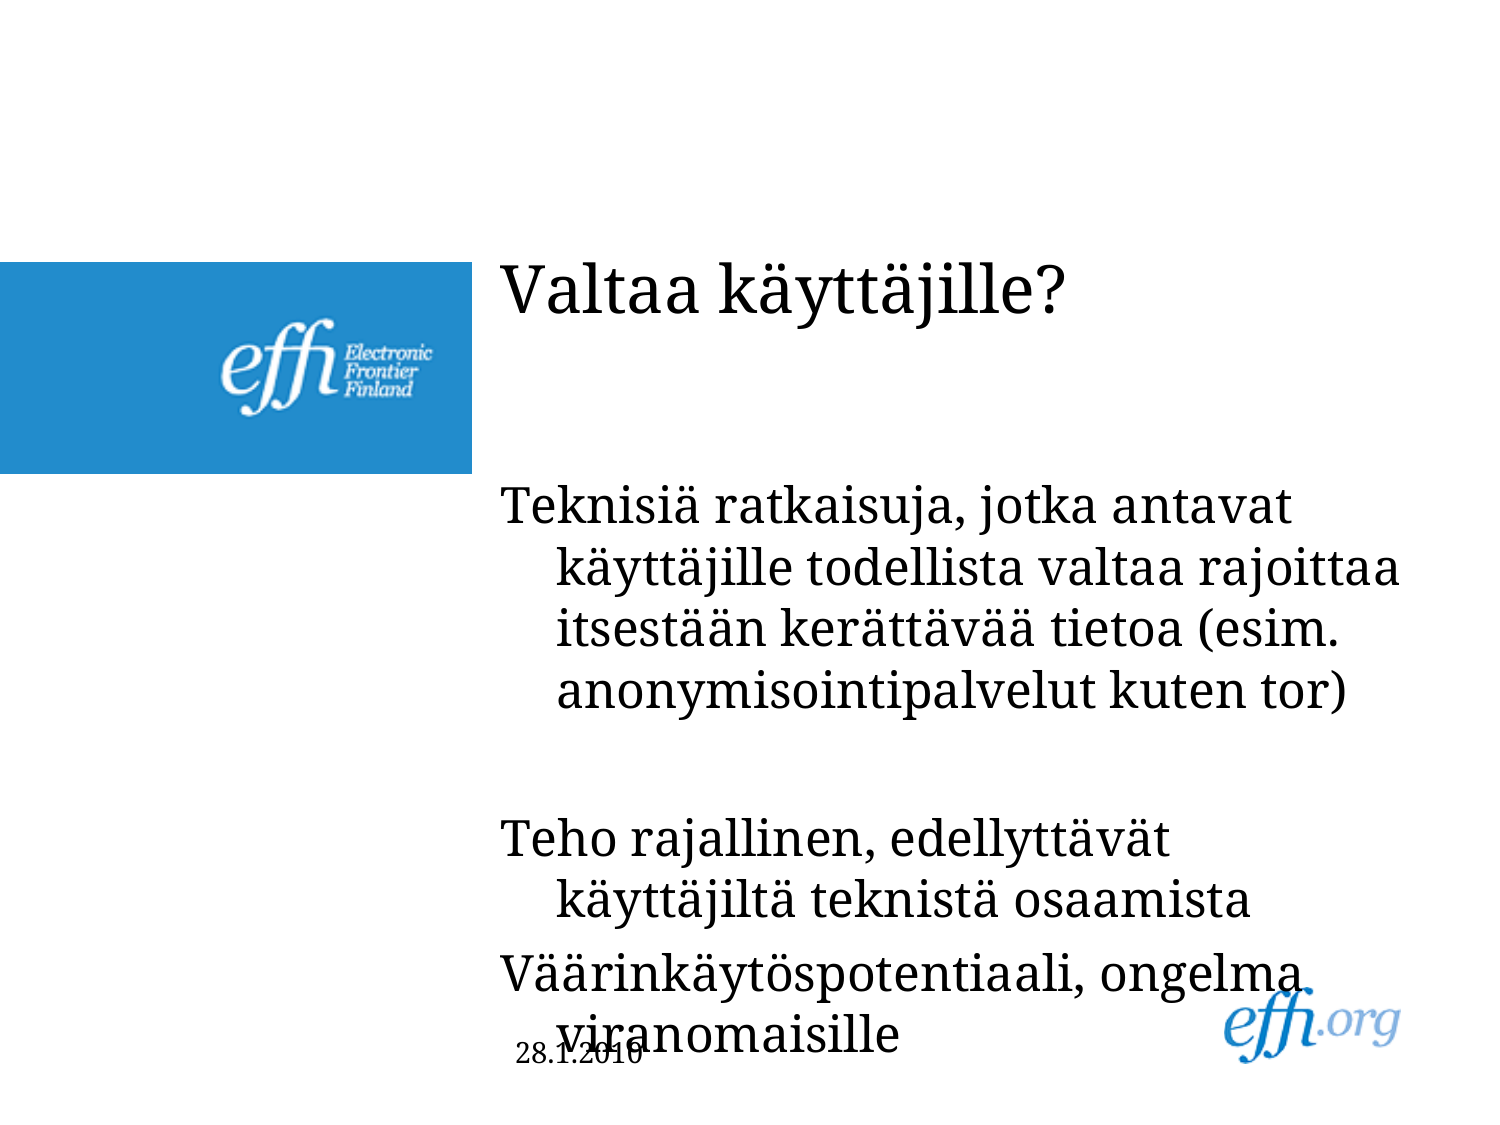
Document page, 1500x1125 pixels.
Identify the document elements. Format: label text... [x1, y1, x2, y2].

title Valtaa käyttäjille? [499, 199, 1425, 376]
picture [0, 262, 472, 474]
list Teknisiä ratkaisuja, jotka antavat käyttäjille todellista valtaa rajoittaa itsestään kerättävää tietoa (esim. anonymisointipalvelut kuten tor) Teho rajallinen, edellyttävät käyttäjiltä teknistä osaamista Väärinkäytöspotentiaali, ongelma viranomaisille [499, 474, 1425, 1076]
